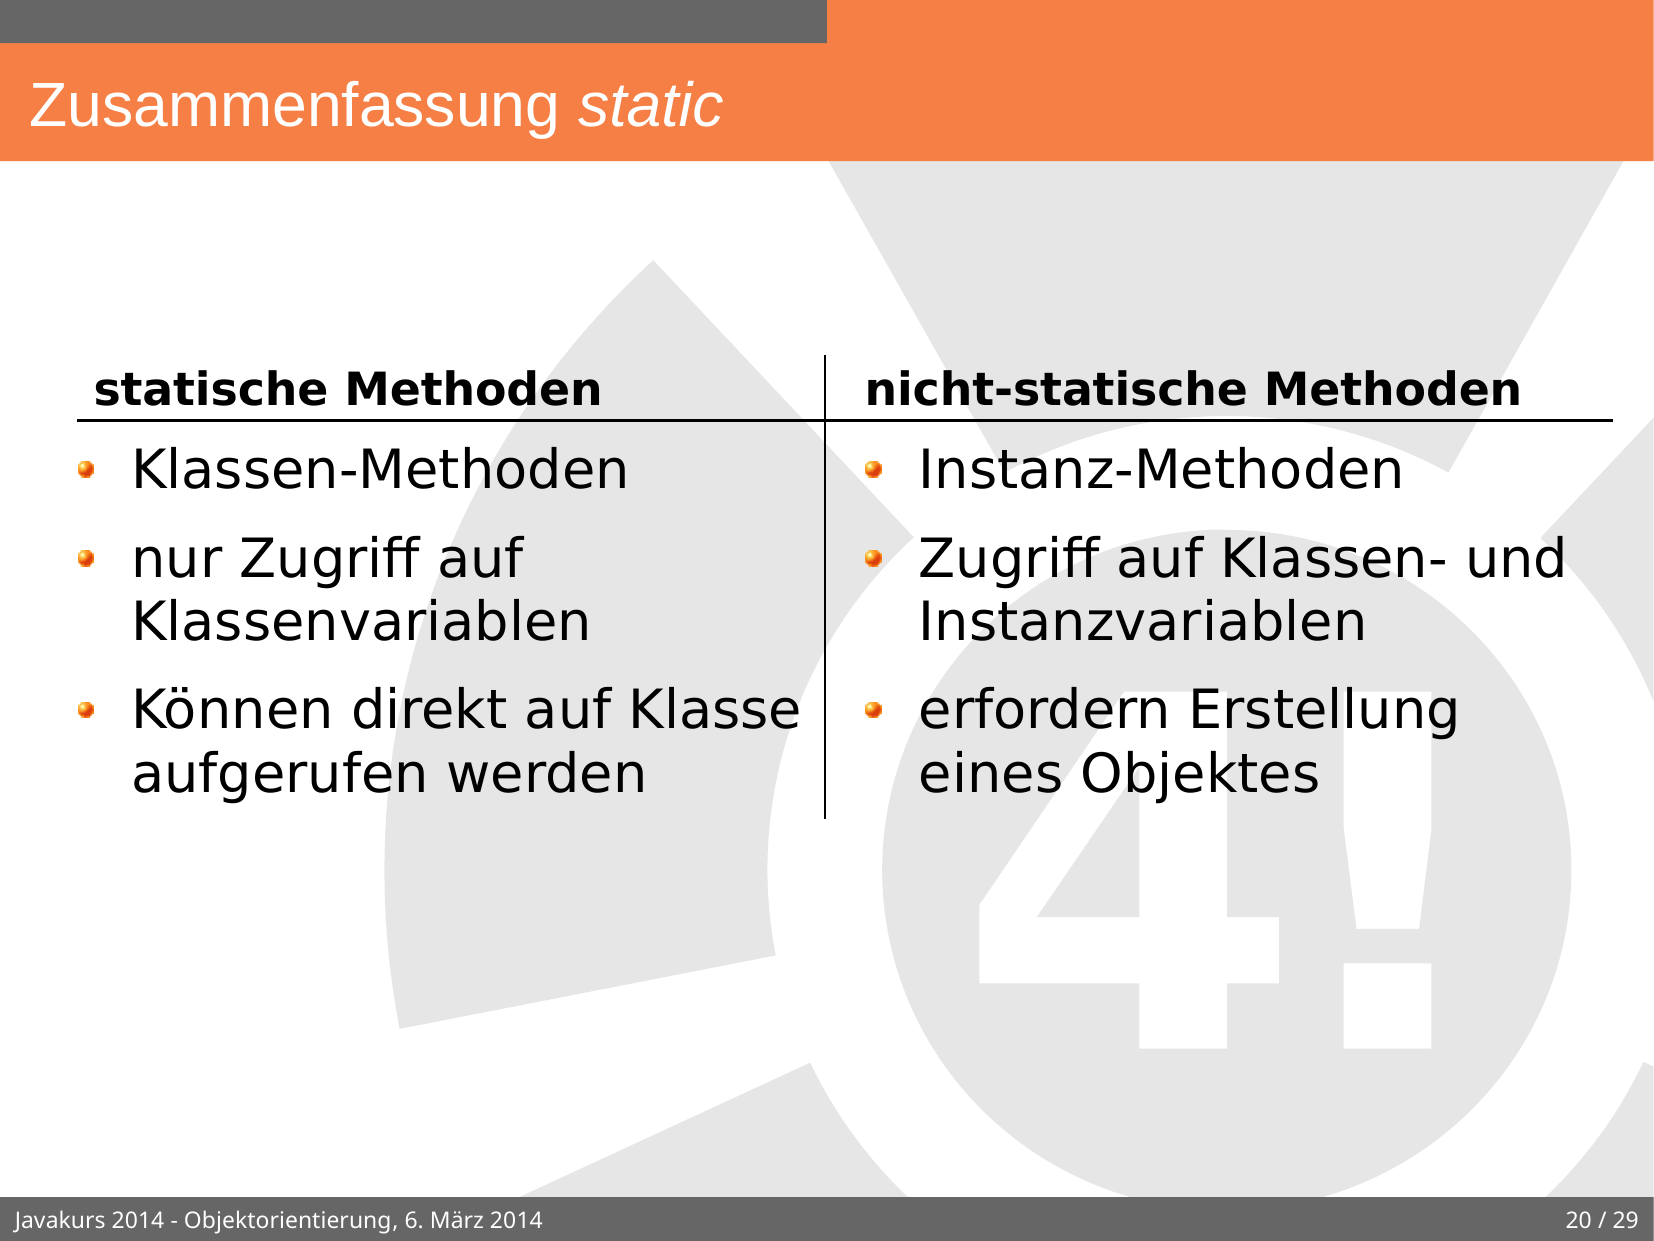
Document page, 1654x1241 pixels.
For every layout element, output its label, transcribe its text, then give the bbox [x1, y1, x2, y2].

list Klassen-Methoden nur Zugriff auf Klassenvariablen Können direkt auf Klasse aufgerufen werden [60, 438, 832, 834]
text_box nicht-statische Methoden [849, 355, 1538, 424]
text_box statische Methoden [78, 355, 619, 424]
title Zusammenfassung static [29, 67, 1595, 143]
list Instanz-Methoden Zugriff auf Klassen- und Instanzvariablen erfordern Erstellung eines Objektes [847, 438, 1588, 834]
